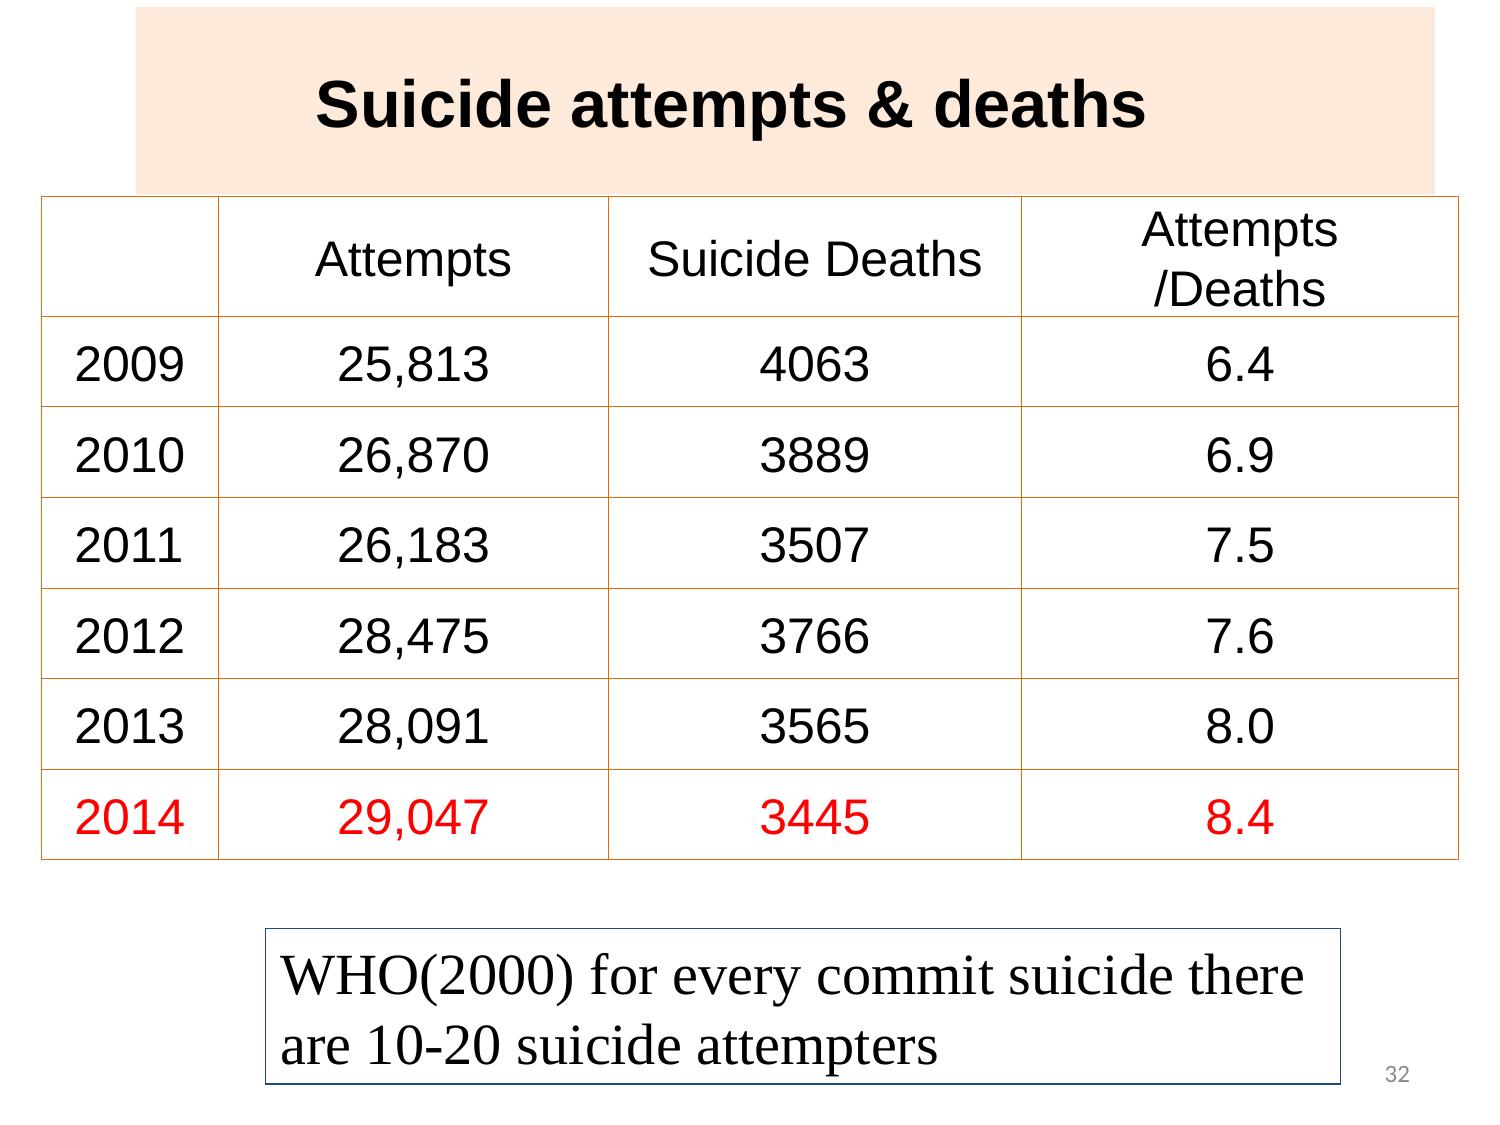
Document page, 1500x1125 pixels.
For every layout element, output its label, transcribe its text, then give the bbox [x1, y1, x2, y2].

table_cell 25,813 [219, 317, 608, 406]
table_header Suicide Deaths [609, 197, 1021, 316]
text_box <編號> [1074, 1042, 1426, 1103]
title Suicide attempts & deaths [135, 7, 1436, 195]
table_cell 8.0 [1022, 679, 1458, 769]
table_header Attempts [219, 197, 608, 316]
table_cell 7.5 [1022, 498, 1458, 588]
table_cell 3889 [609, 407, 1021, 497]
table_header [42, 197, 218, 316]
table_cell 26,183 [219, 498, 608, 588]
table_cell 2014 [42, 770, 218, 859]
table_cell 3507 [609, 498, 1021, 588]
table_cell 8.4 [1022, 770, 1458, 859]
table_cell 2012 [42, 589, 218, 678]
table_header Attempts /Deaths [1022, 197, 1458, 316]
table_cell 7.6 [1022, 589, 1458, 678]
table_cell 4063 [609, 317, 1021, 406]
table_cell 3445 [609, 770, 1021, 859]
table_cell 6.4 [1022, 317, 1458, 406]
table_cell 2010 [42, 407, 218, 497]
table_cell 26,870 [219, 407, 608, 497]
table_cell 6.9 [1022, 407, 1458, 497]
table_cell 28,091 [219, 679, 608, 769]
table_cell 2013 [42, 679, 218, 769]
table_cell 3766 [609, 589, 1021, 678]
table_cell 3565 [609, 679, 1021, 769]
text_box WHO(2000) for every commit suicide there are 10-20 suicide attempters [265, 928, 1341, 1084]
table_cell 28,475 [219, 589, 608, 678]
table_cell 2009 [42, 317, 218, 406]
table_cell 2011 [42, 498, 218, 588]
table_cell 29,047 [219, 770, 608, 859]
